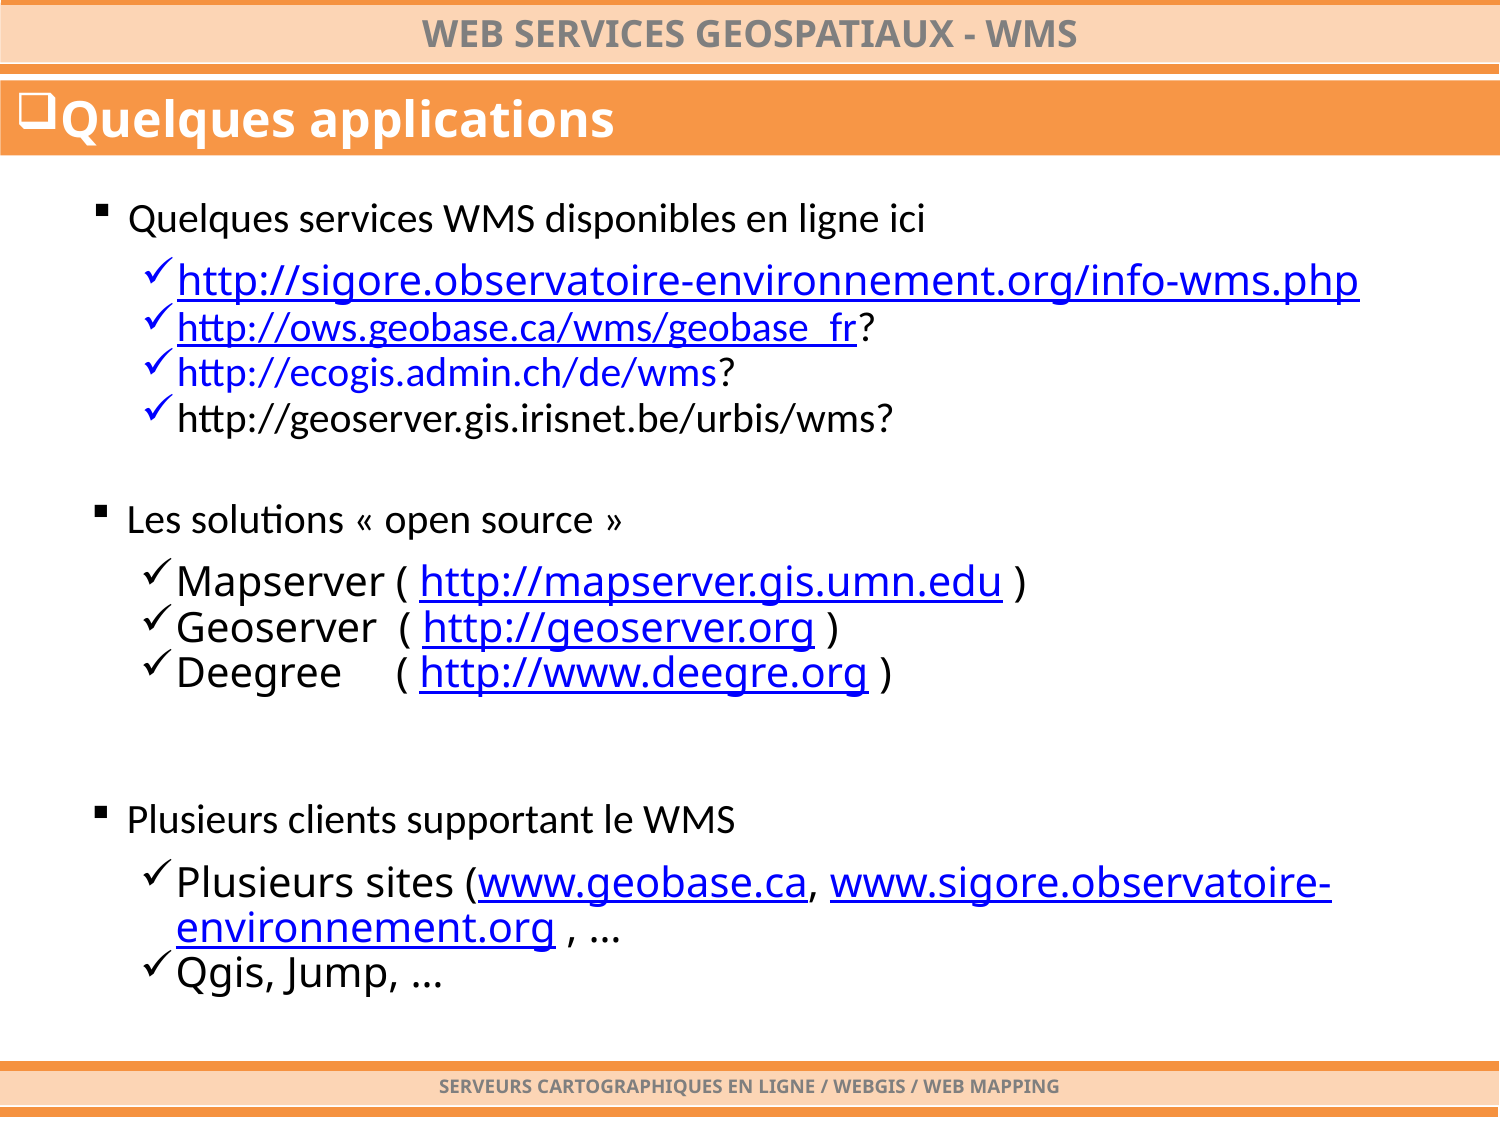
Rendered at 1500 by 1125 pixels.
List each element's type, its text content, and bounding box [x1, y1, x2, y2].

text_box Plusieurs sites (www.geobase.ca, www.sigore.observatoire-environnement.org , … Qgis, Jump, … [125, 853, 1437, 1026]
text_box SERVEURS CARTOGRAPHIQUES EN LIGNE / WEBGIS / WEB MAPPING [0, 1071, 1499, 1106]
text_box WEB SERVICES GEOSPATIAUX - WMS [0, 2, 1500, 63]
text_box Quelques applications [0, 80, 1500, 156]
text_box Quelques services WMS disponibles en ligne ici [78, 183, 1435, 249]
text_box Plusieurs clients supportant le WMS [76, 784, 1434, 850]
text_box Mapserver ( http://mapserver.gis.umn.edu ) Geoserver ( http://geoserver.org ) Deegree ( http://www.deegre.org ) [125, 552, 1437, 742]
text_box http://sigore.observatoire-environnement.org/info-wms.php http://ows.geobase.ca/wms/geobase_fr? http://ecogis.admin.ch/de/wms? http://geoserver.gis.irisnet.be/urbis/wms? [126, 251, 1438, 487]
text_box Les solutions « open source » [76, 484, 1434, 550]
